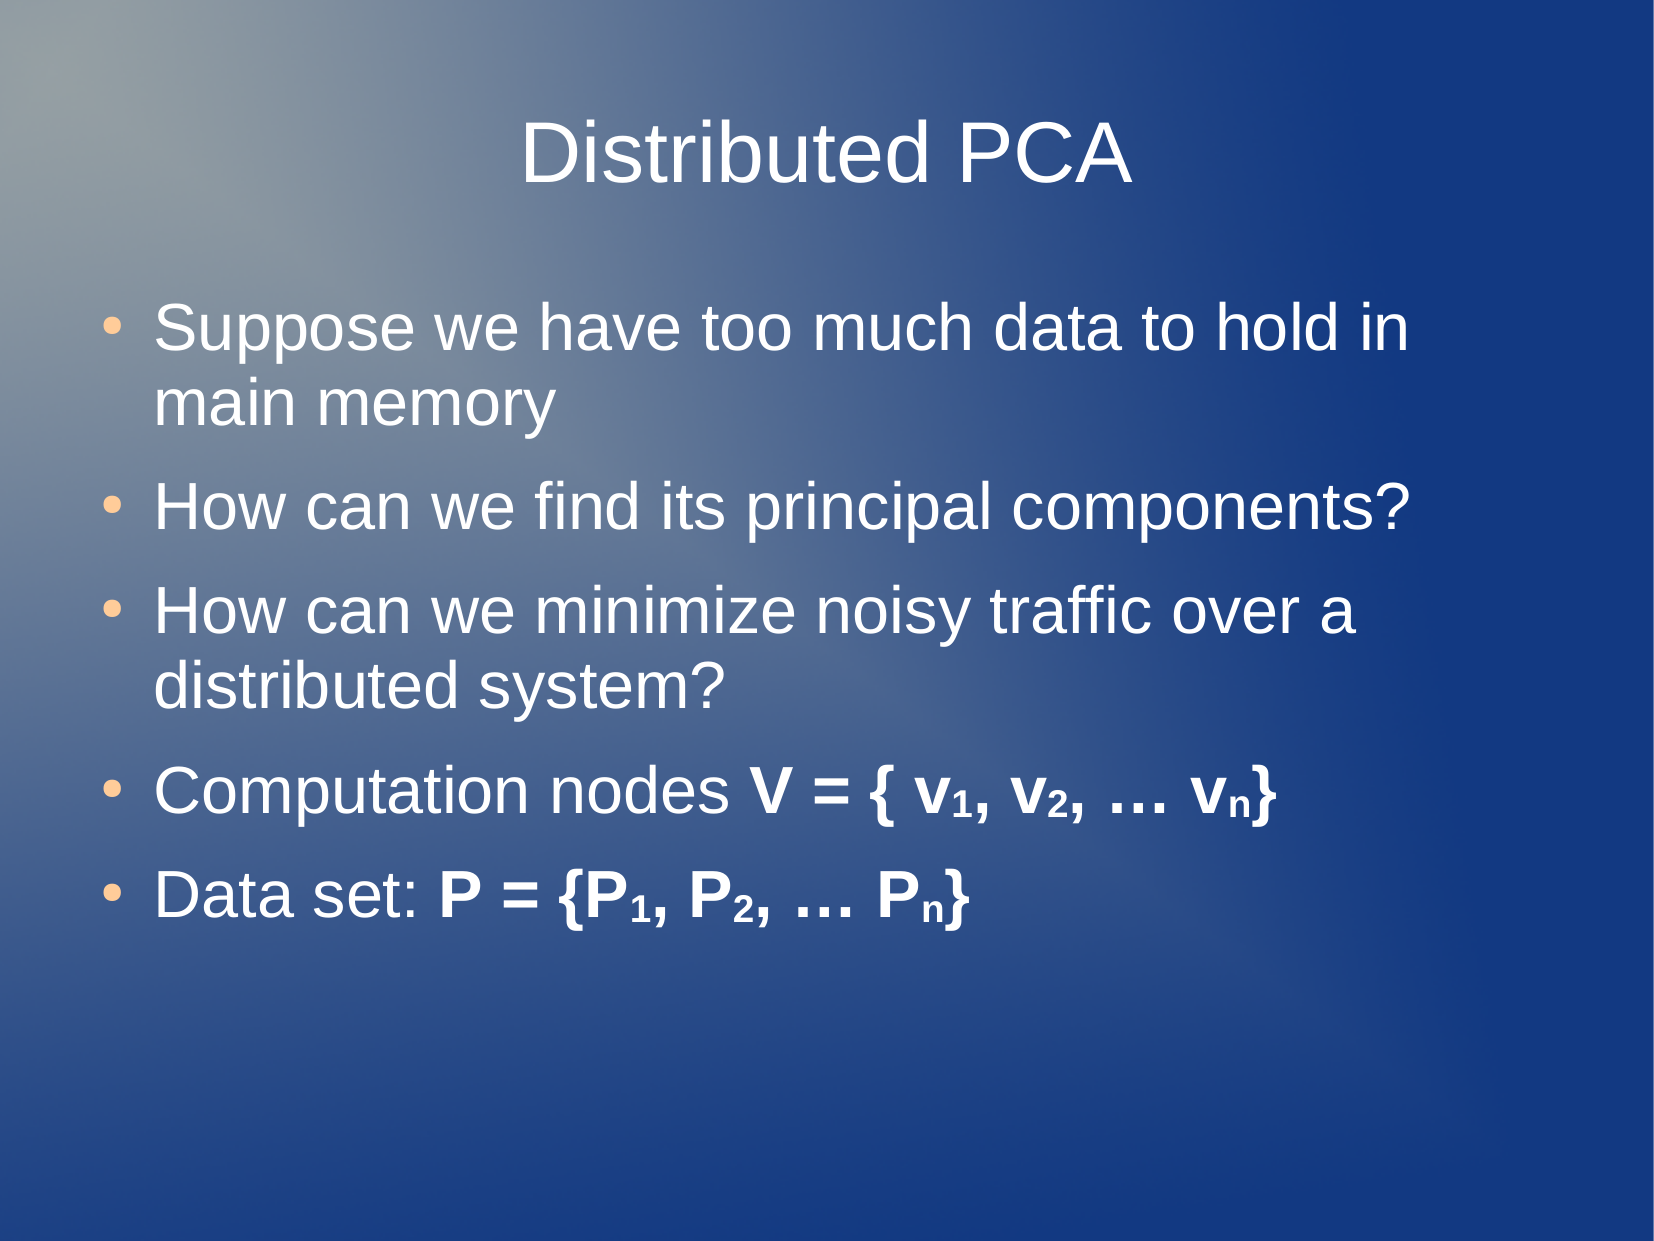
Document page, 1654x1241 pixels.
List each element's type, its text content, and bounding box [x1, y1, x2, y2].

picture [0, 0, 1654, 1241]
title Distributed PCA [82, 49, 1571, 257]
list Suppose we have too much data to hold in main memory How can we find its principal components? How can we minimize noisy traffic over a distributed system? Computation nodes V = { v1, v2, … vn} Data set: P = {P1, P2, … Pn} [82, 290, 1571, 1109]
